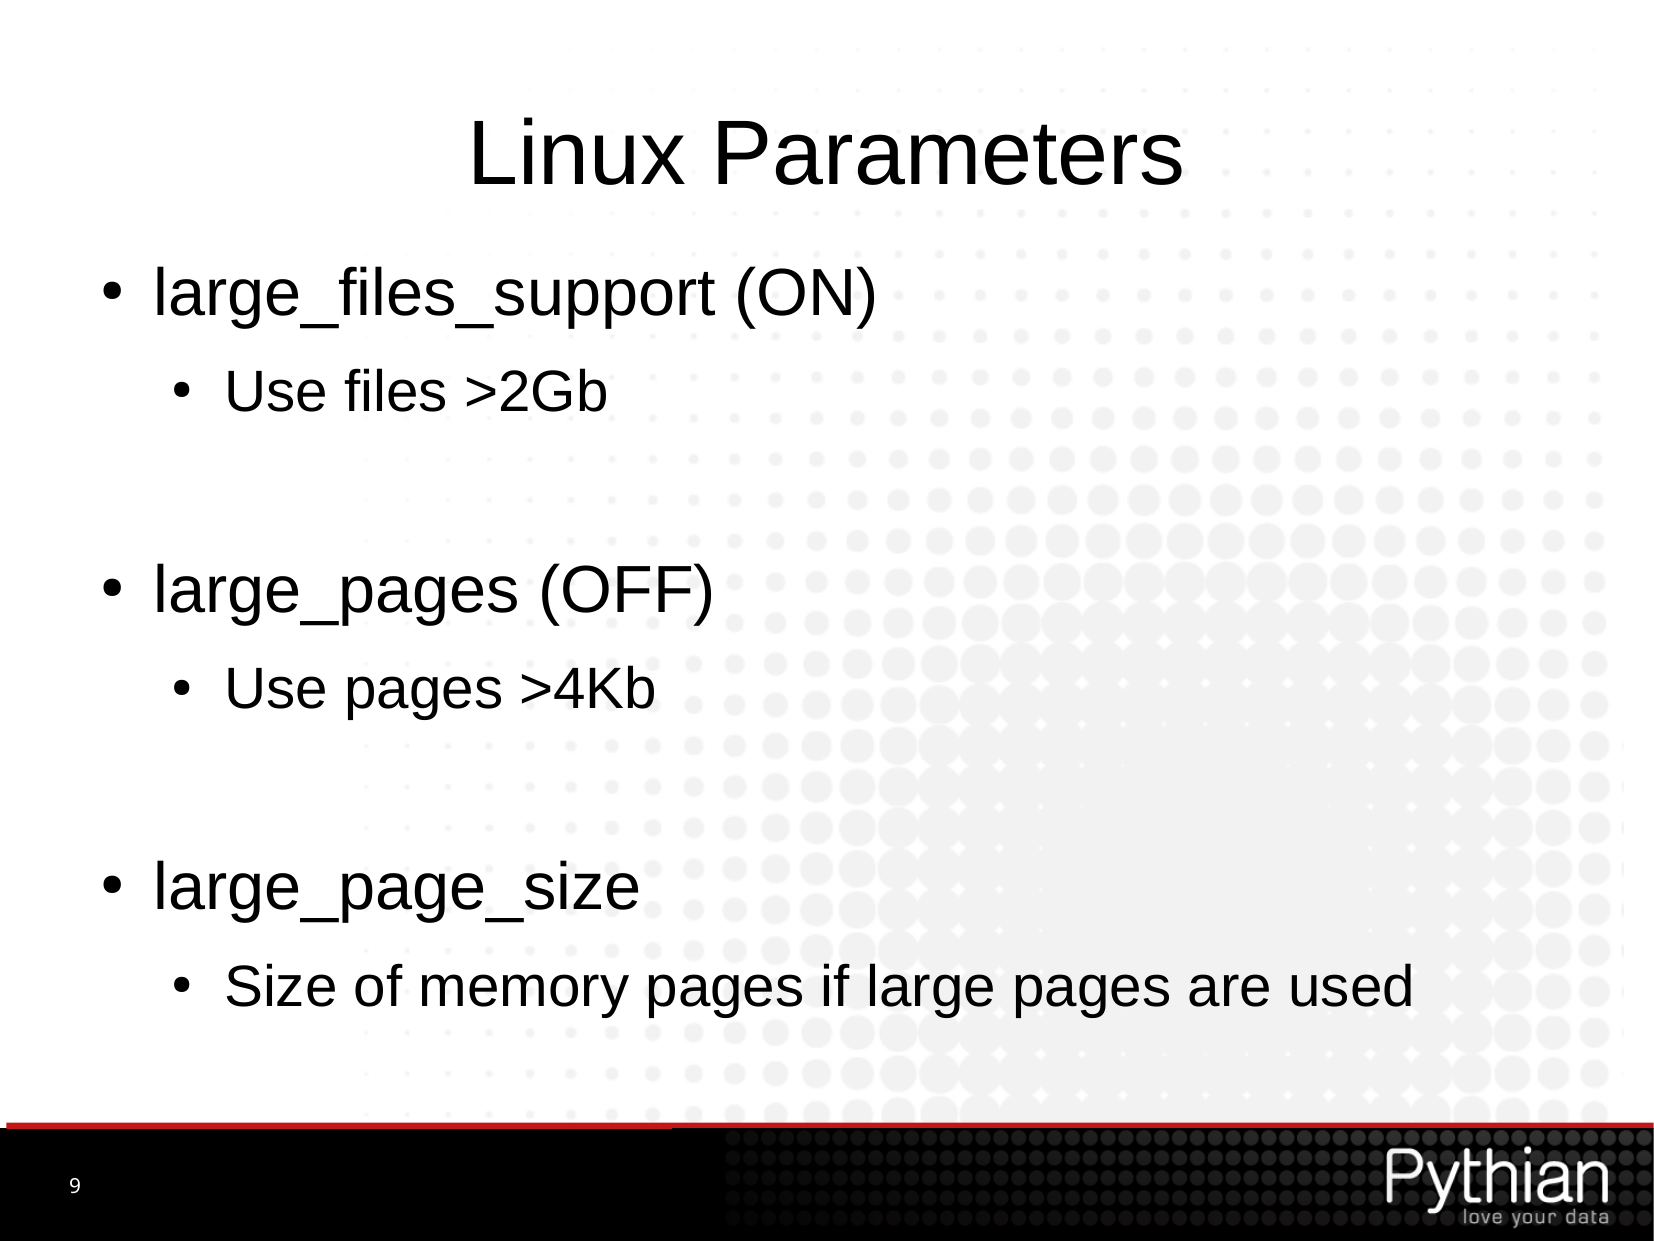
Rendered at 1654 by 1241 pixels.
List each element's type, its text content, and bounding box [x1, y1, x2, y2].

picture [672, 1128, 1654, 1241]
picture [355, 46, 1624, 1122]
list large_files_support (ON) Use files >2Gb large_pages (OFF) Use pages >4Kb large_page_size Size of memory pages if large pages are used [82, 254, 1571, 1074]
title Linux Parameters [82, 49, 1571, 254]
